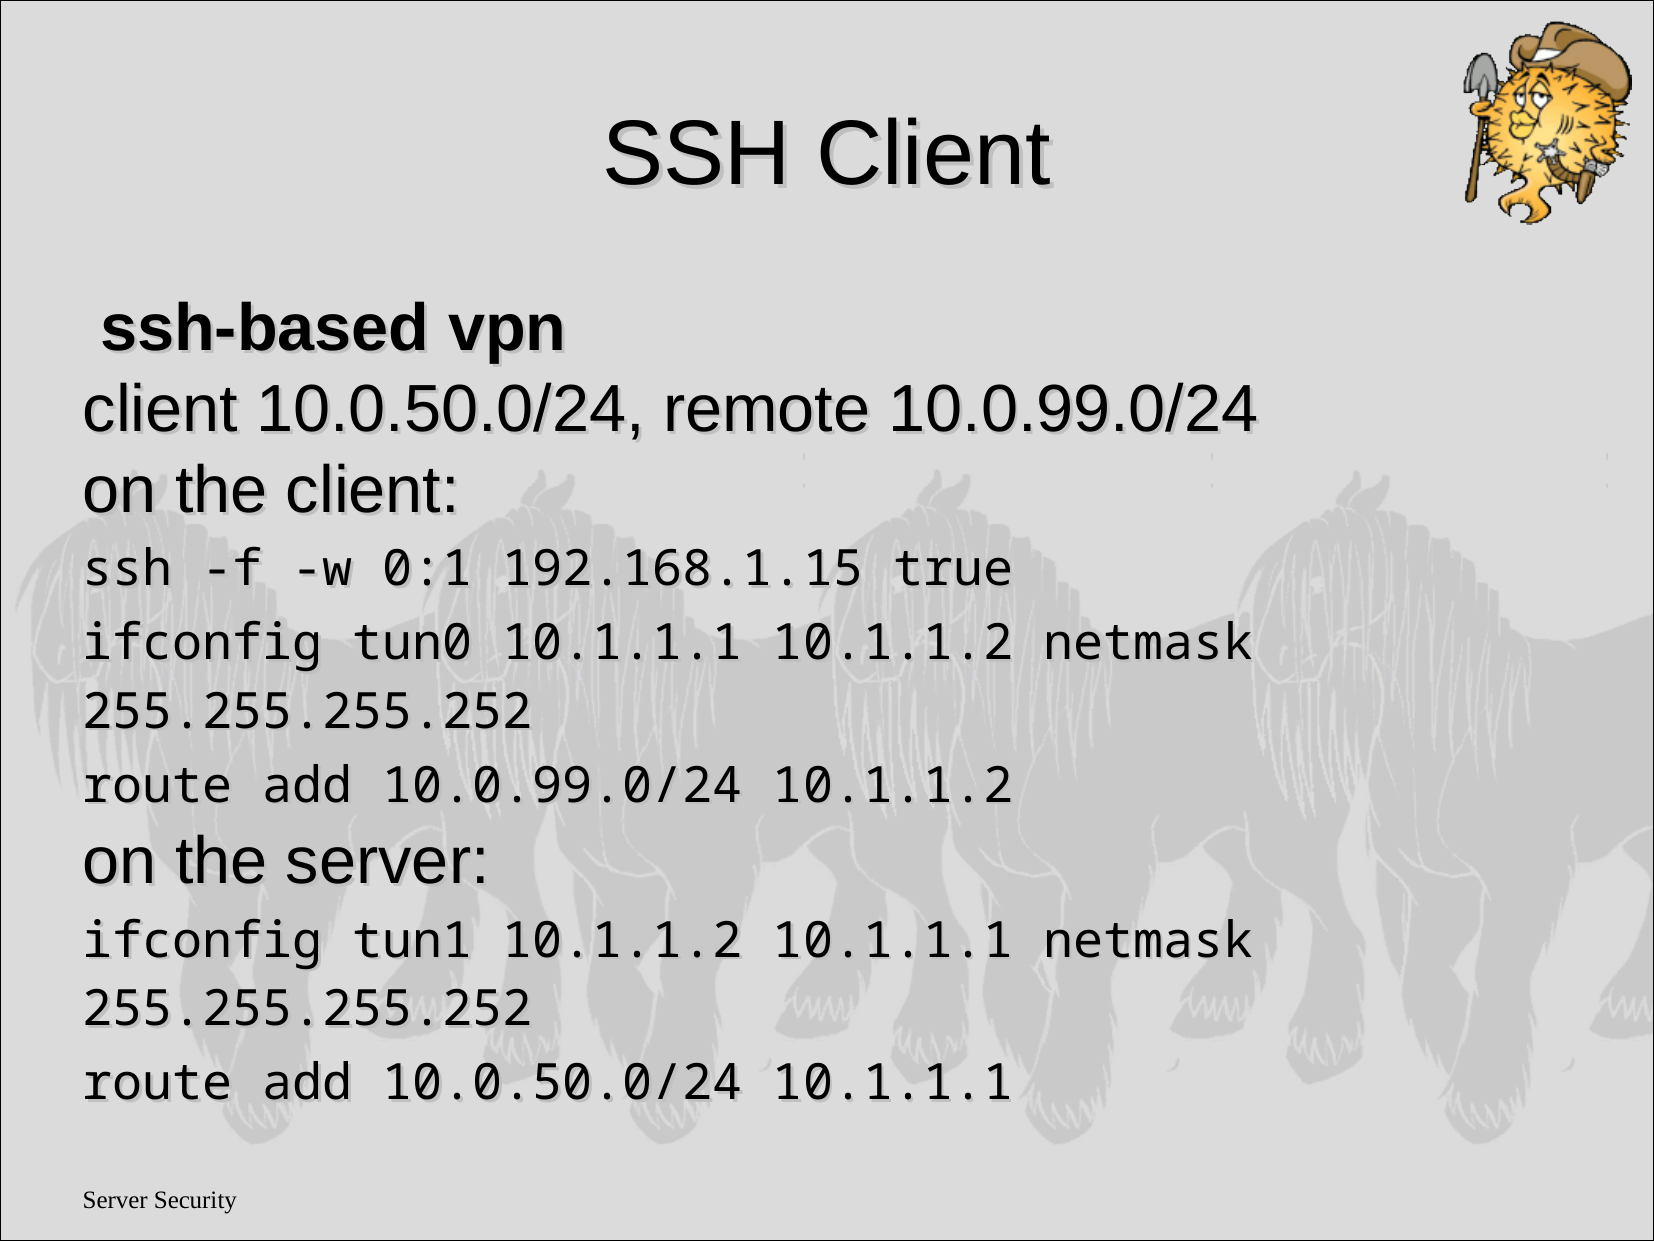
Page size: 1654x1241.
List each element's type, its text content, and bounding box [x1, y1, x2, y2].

picture [1462, 20, 1632, 225]
list ssh-based vpn client 10.0.50.0/24, remote 10.0.99.0/24 on the client: ssh -f -w 0:1 192.168.1.15 true ifconfig tun0 10.1.1.1 10.1.1.2 netmask 255.255.255.252 route add 10.0.99.0/24 10.1.1.2 on the server: ifconfig tun1 10.1.1.2 10.1.1.1 netmask 255.255.255.252 route add 10.0.50.0/24 10.1.1.1 [82, 290, 1571, 1094]
title SSH Client [82, 56, 1571, 250]
